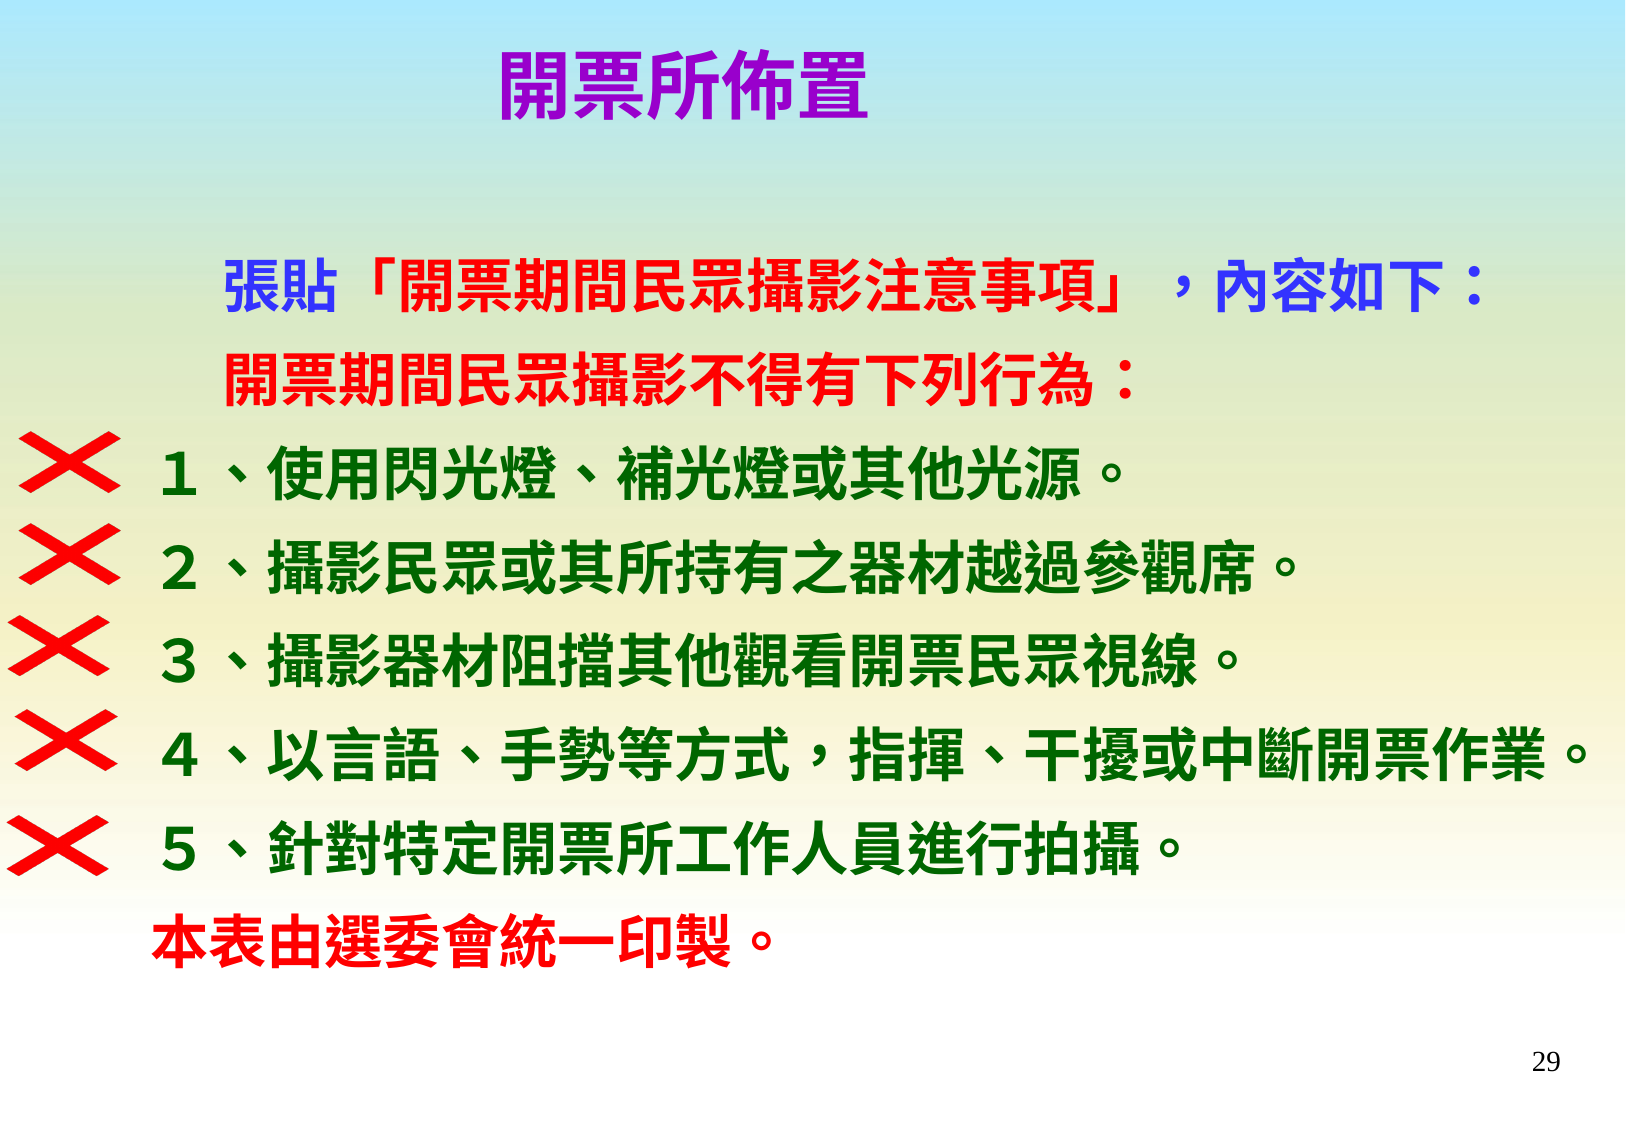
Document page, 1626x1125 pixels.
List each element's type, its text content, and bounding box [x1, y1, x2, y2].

text_box 開票所佈置 [481, 30, 1061, 137]
picture [0, 0, 1626, 1125]
text_box 張貼「開票期間民眾攝影注意事項」，內容如下： 開票期間民眾攝影不得有下列行為： １、使用閃光燈、補光燈或其他光源。 ２、攝影民眾或其所持有之器材越過參觀席。 ３、攝影器材阻擋其他觀看開票民眾視線。 ４、以言語、手勢等方式，指揮、干擾或中斷開票作業。 ５、針對特定開票所工作人員進行拍攝。 本表由選委會統一印製。 [135, 218, 1611, 984]
text_box 29 [1237, 1034, 1577, 1110]
